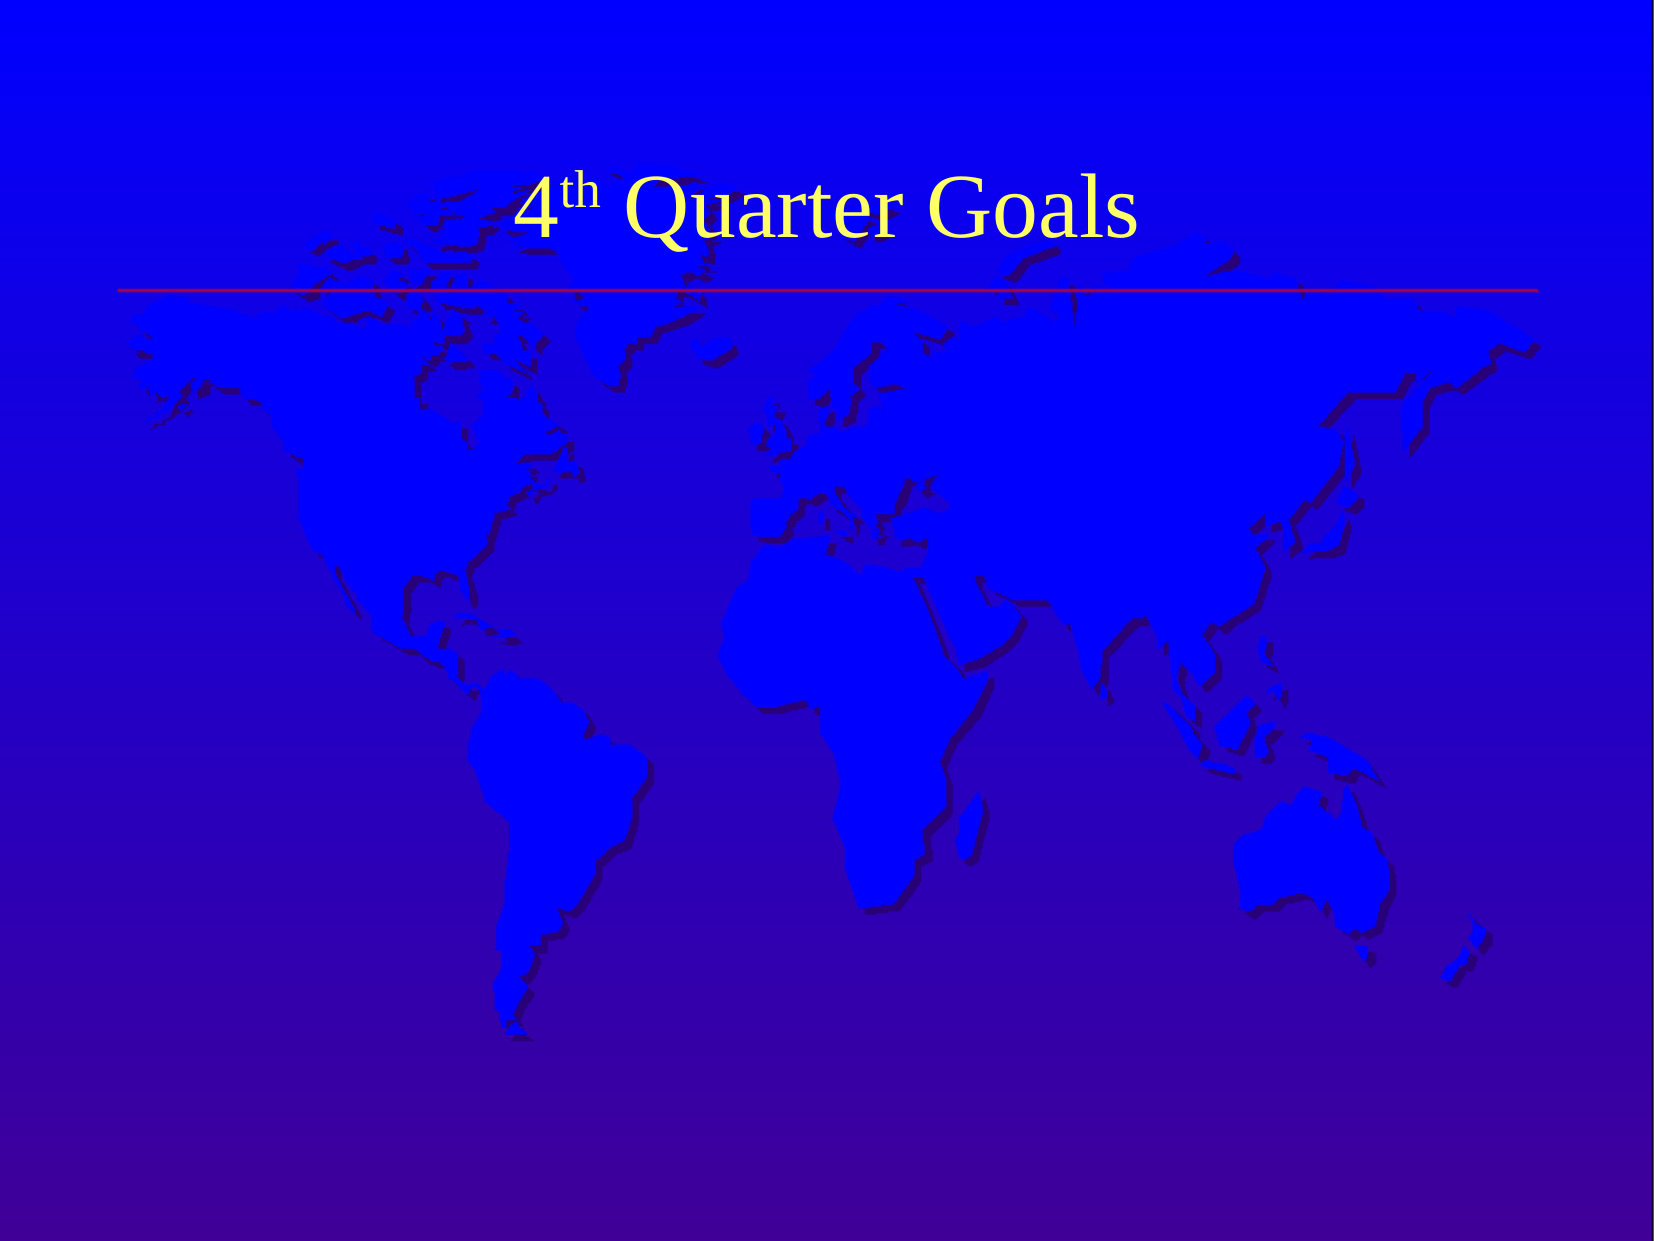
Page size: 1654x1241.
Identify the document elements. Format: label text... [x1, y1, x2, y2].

title 4th Quarter Goals [121, 102, 1534, 311]
picture [0, 0, 1654, 1241]
